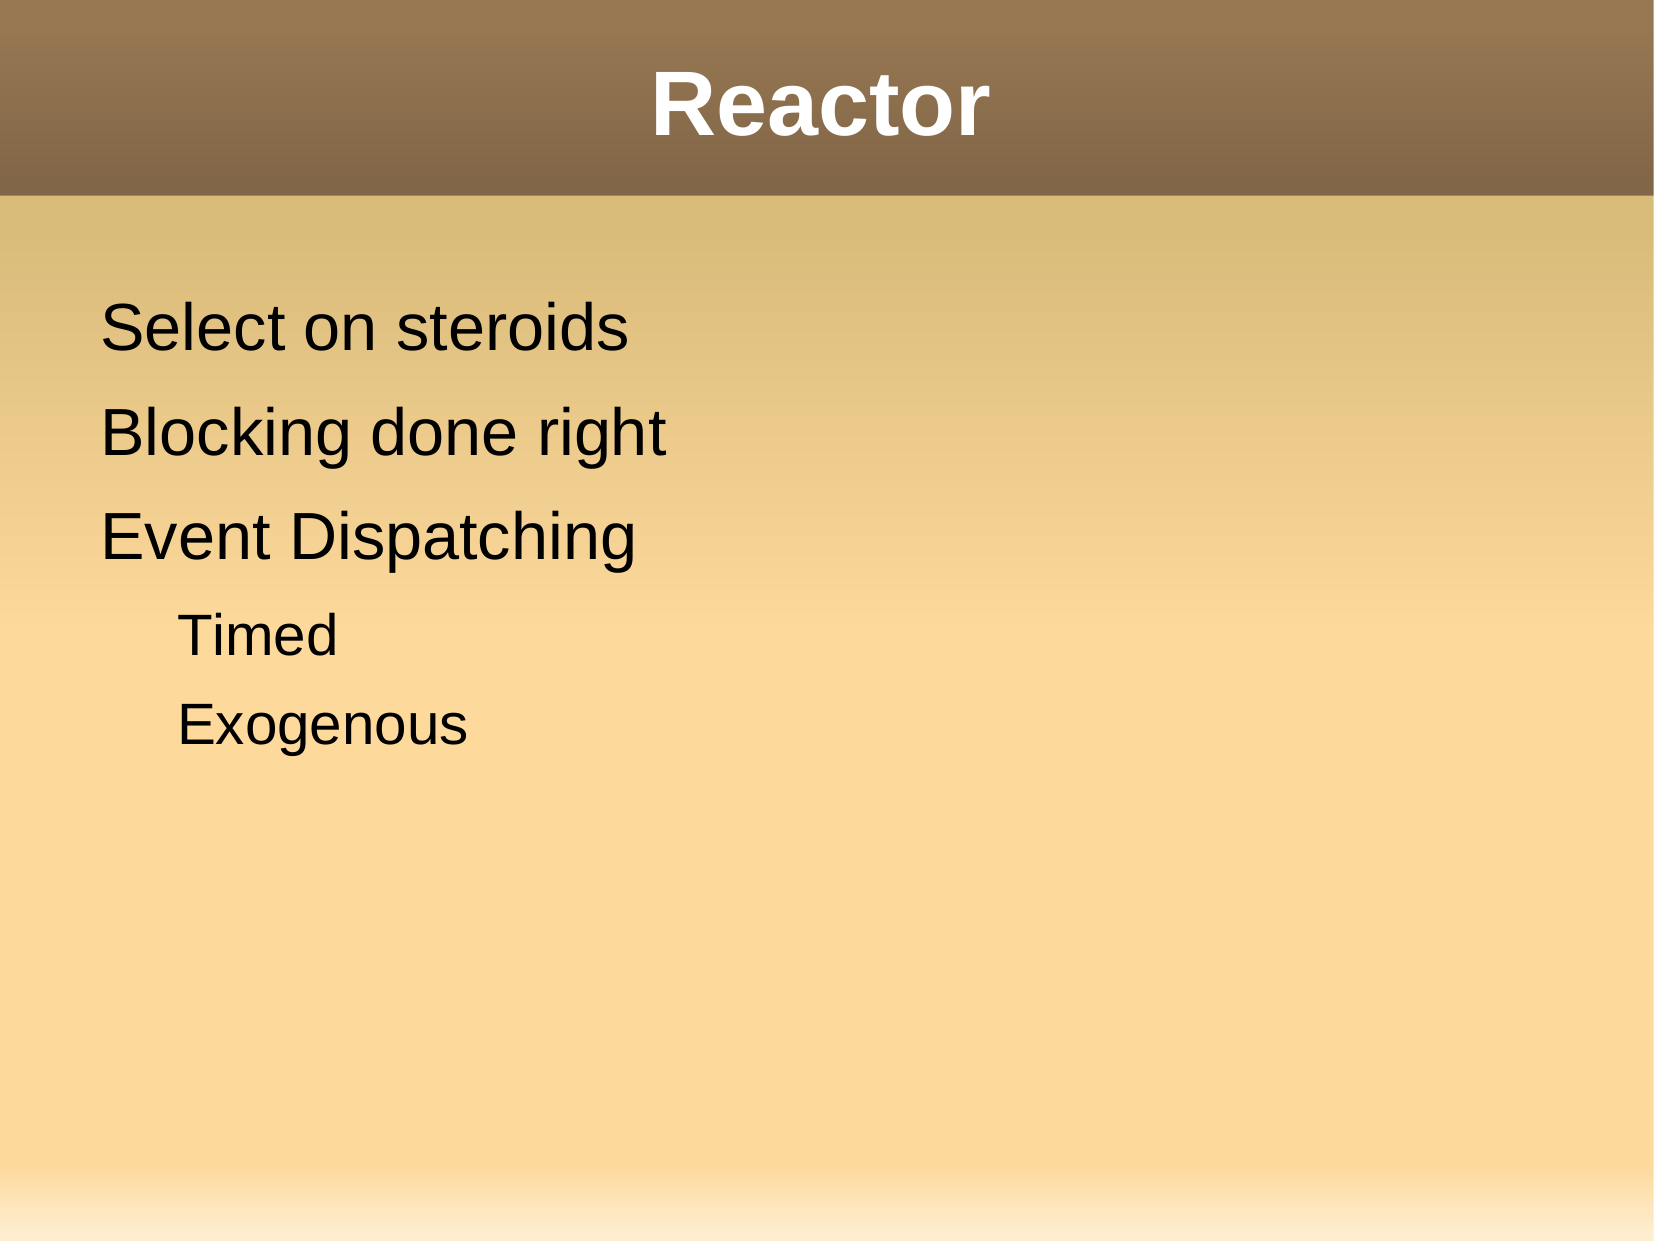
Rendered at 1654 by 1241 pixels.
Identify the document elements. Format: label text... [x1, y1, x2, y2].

picture [0, 0, 1654, 1241]
title Reactor [76, 7, 1565, 200]
list Select on steroids Blocking done right Event Dispatching Timed Exogenous [82, 290, 1571, 1094]
